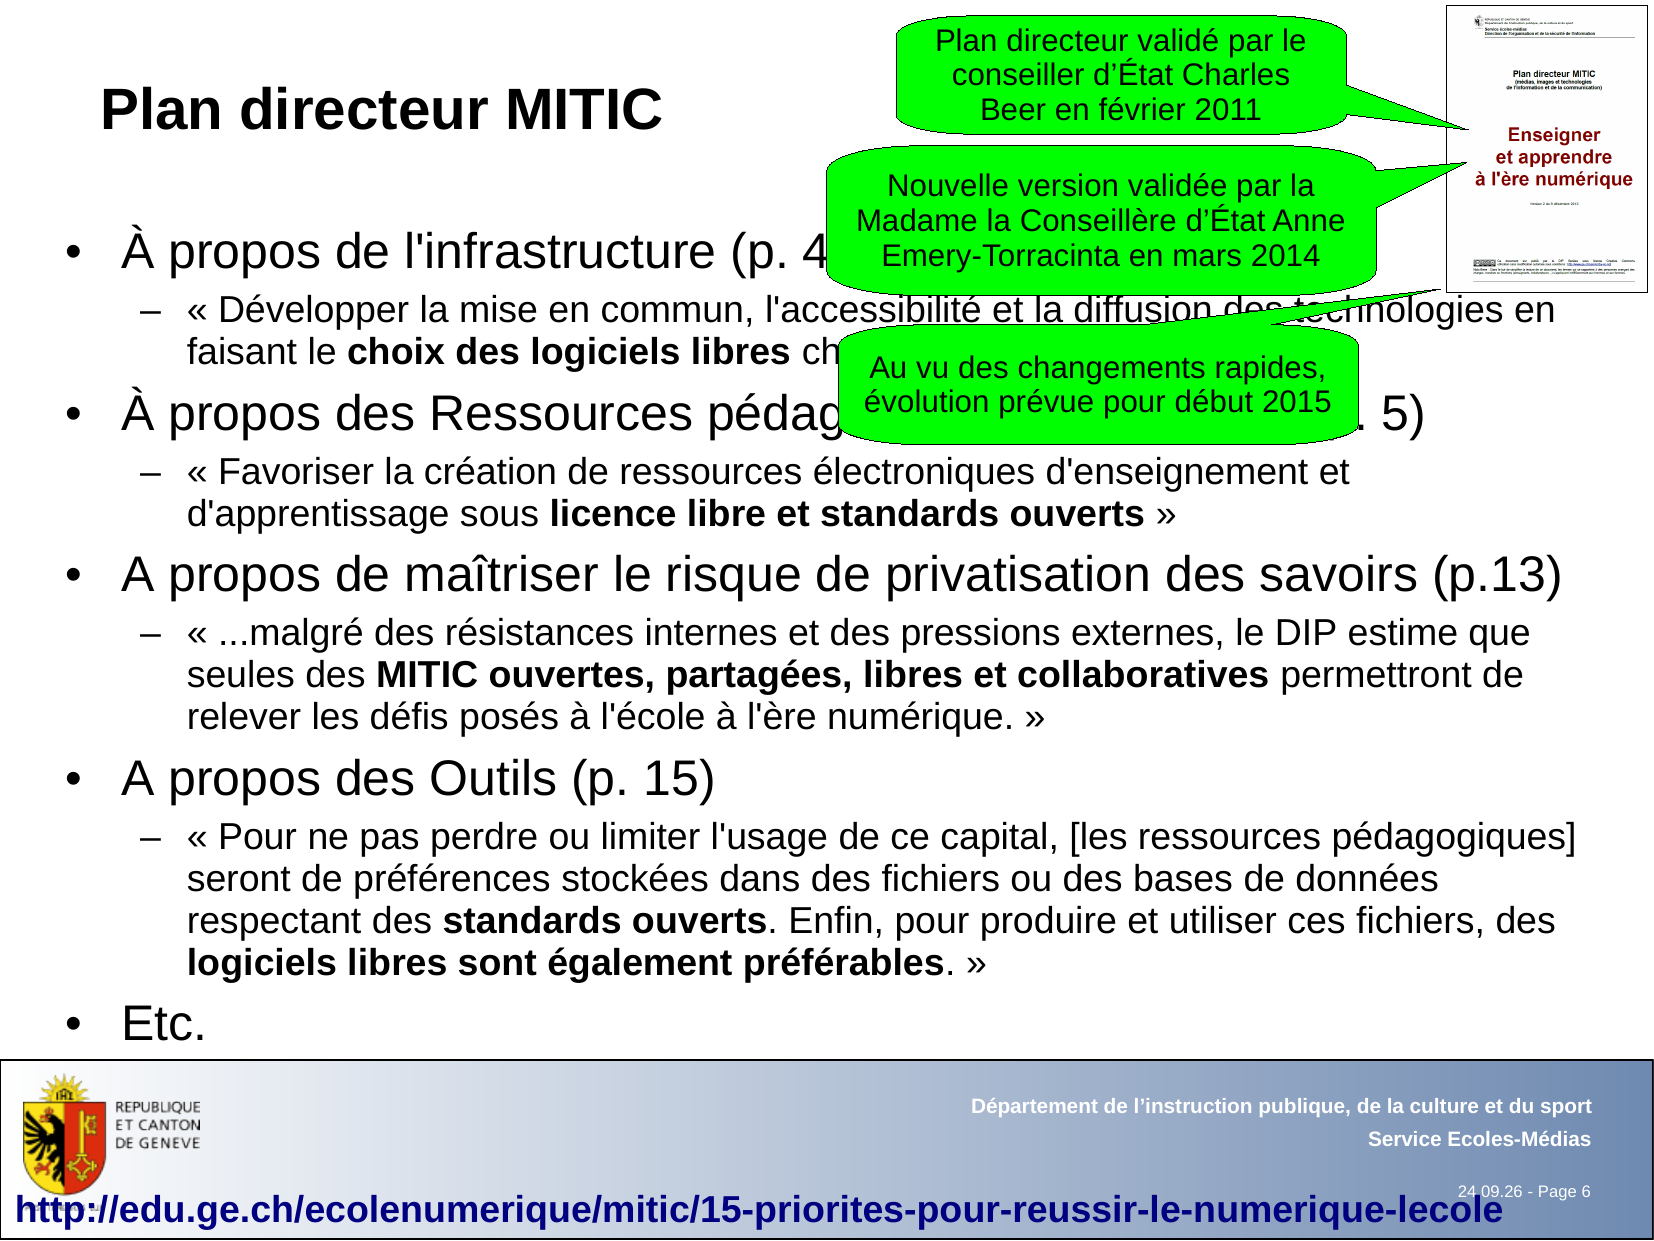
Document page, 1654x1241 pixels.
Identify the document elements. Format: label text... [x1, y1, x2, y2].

text_box Nouvelle version validée par la Madame la Conseillère d’État Anne Emery-Torracinta en mars 2014 [826, 145, 1467, 296]
list À propos de l'infrastructure (p. 4) « Développer la mise en commun, l'accessibilité et la diffusion des technologies en faisant le choix des logiciels libres chaque fois que c'est possible » À propos des Ressources pédagogiques numériques (p. 5) « Favoriser la création de ressources électroniques d'enseignement et d'apprentissage sous licence libre et standards ouverts » A propos de maîtriser le risque de privatisation des savoirs (p.13) « ...malgré des résistances internes et des pressions externes, le DIP estime que seules des MITIC ouvertes, partagées, libres et collaboratives permettront de relever les défis posés à l'école à l'ère numérique. » A propos des Outils (p. 15) « Pour ne pas perdre ou limiter l'usage de ce capital, [les ressources pédagogiques] seront de préférences stockées dans des fichiers ou des bases de données respectant des standards ouverts. Enfin, pour produire et utiliser ces fichiers, des logiciels libres sont également préférables. » Etc. [64, 223, 1595, 1058]
title Plan directeur MITIC [100, 35, 922, 184]
picture [1446, 5, 1648, 293]
text_box http://edu.ge.ch/ecolenumerique/mitic/15-priorites-pour-reussir-le-numerique-lecole [0, 1181, 1625, 1240]
text_box Plan directeur validé par le conseiller d’État Charles Beer en février 2011 [896, 15, 1469, 135]
picture [23, 1073, 200, 1181]
text_box Au vu des changements rapides, évolution prévue pour début 2015 [838, 289, 1441, 445]
